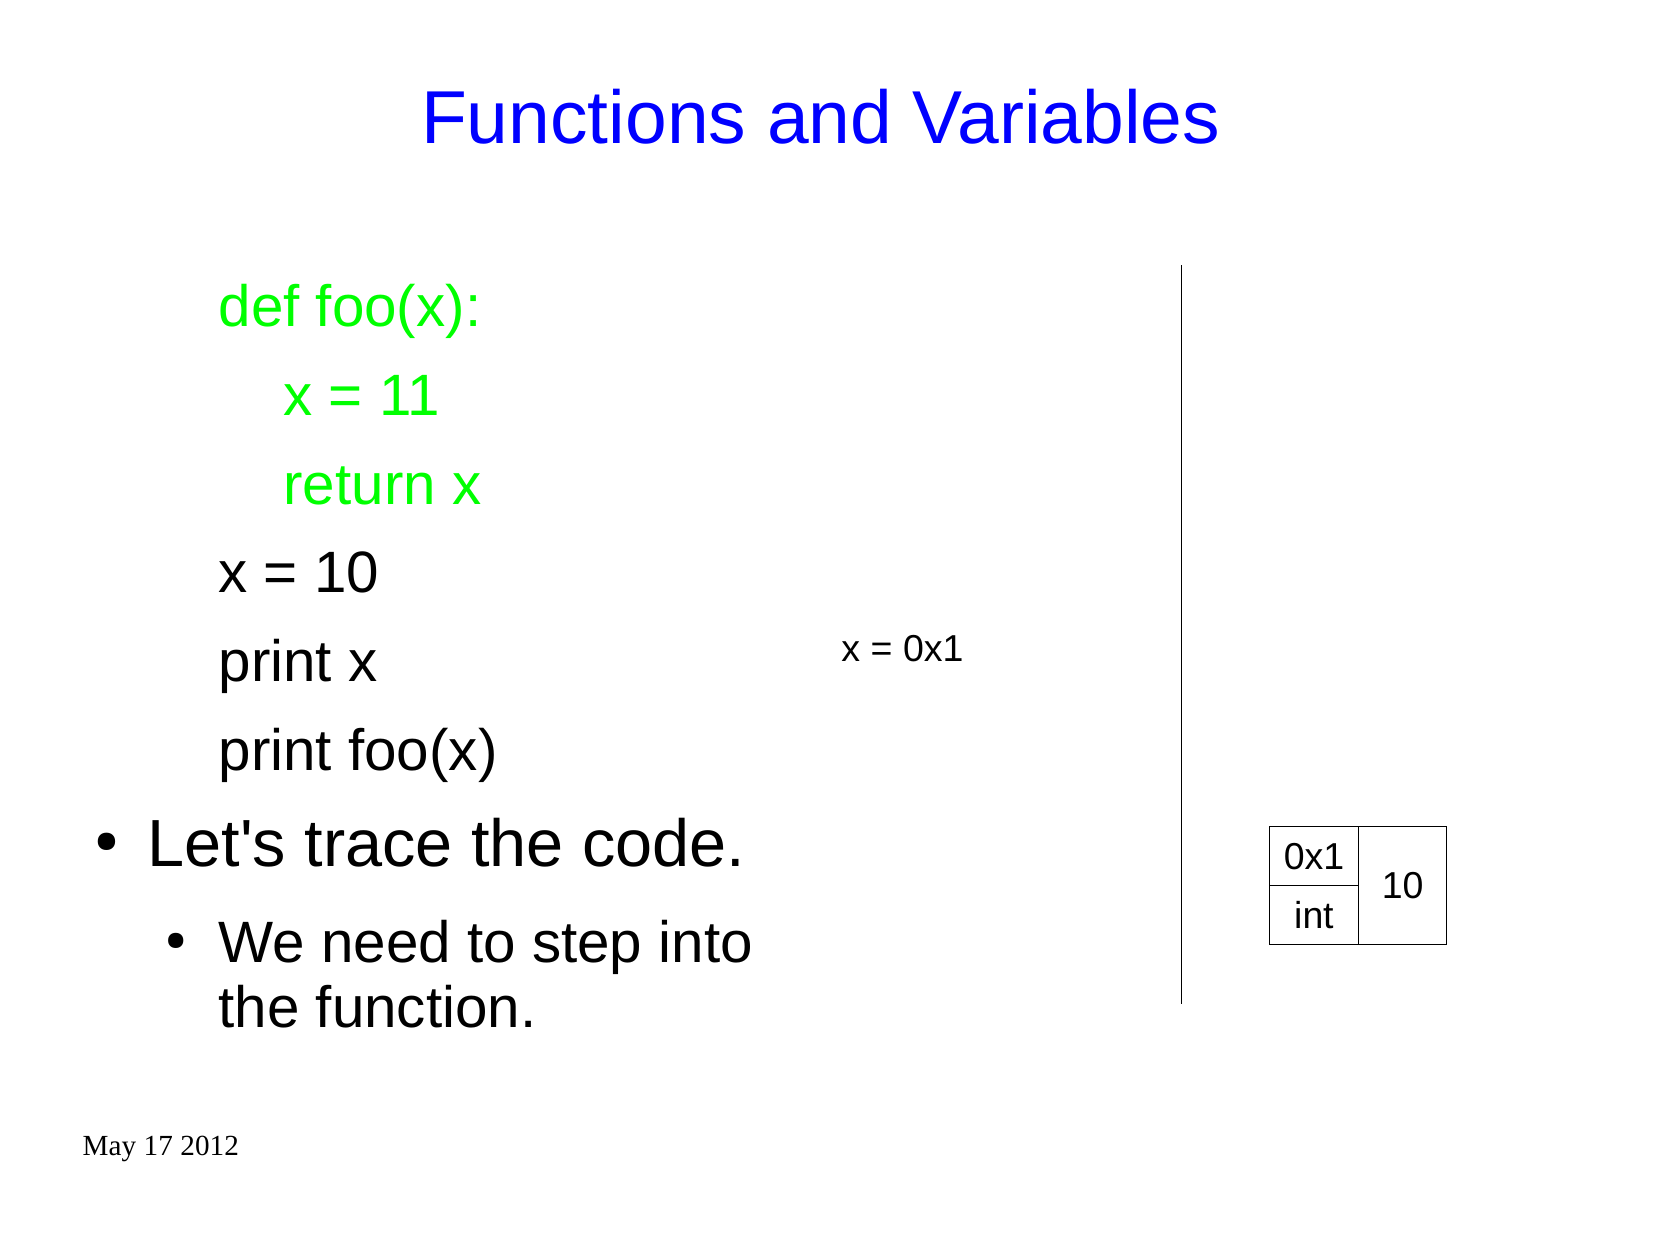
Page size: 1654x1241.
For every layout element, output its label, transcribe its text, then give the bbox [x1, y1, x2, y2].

title Functions and Variables [76, 58, 1565, 178]
text_box 0x1 [1269, 826, 1358, 886]
list def foo(x): x = 11 return x x = 10 print x print foo(x) Let's trace the code. We need to step into the function. [76, 274, 803, 1093]
text_box x = 0x1 [826, 620, 979, 677]
text_box int [1269, 886, 1358, 945]
text_box 10 [1358, 826, 1447, 945]
